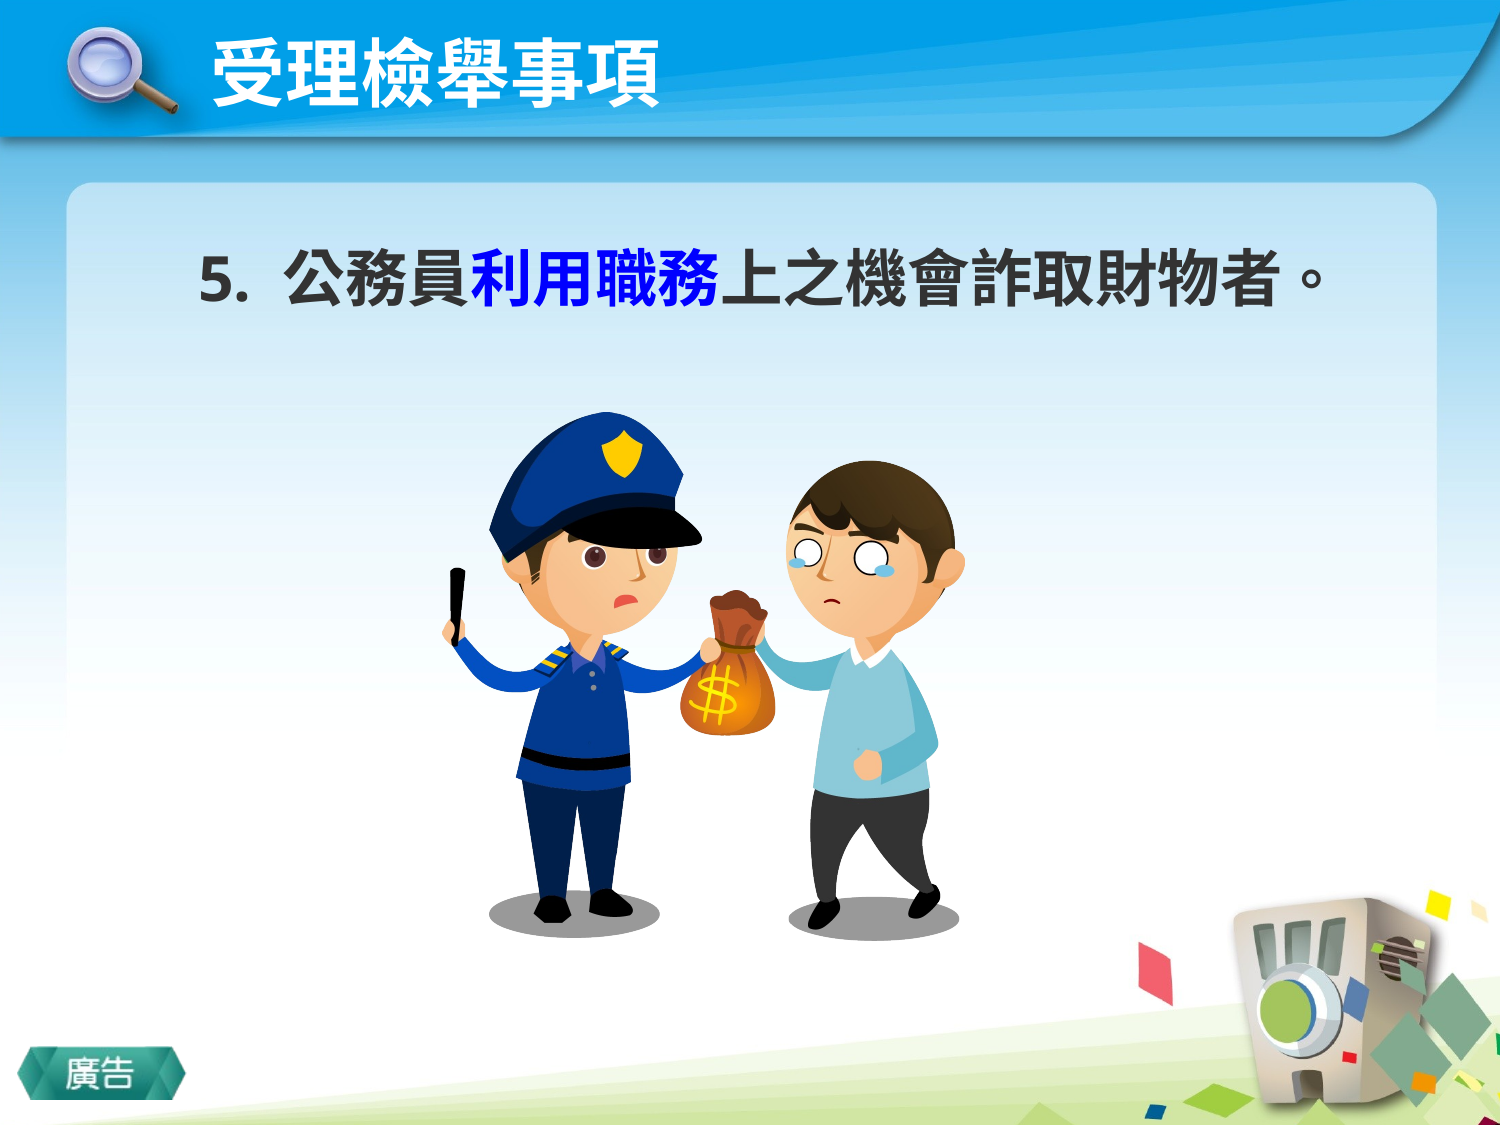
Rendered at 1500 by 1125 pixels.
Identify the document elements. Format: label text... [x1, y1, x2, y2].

picture [0, 0, 1500, 1125]
text_box 受理檢舉事項 [195, 19, 679, 124]
text_box 5. 公務員利用職務上之機會詐取財物者。 [183, 231, 1364, 321]
picture [67, 27, 179, 114]
